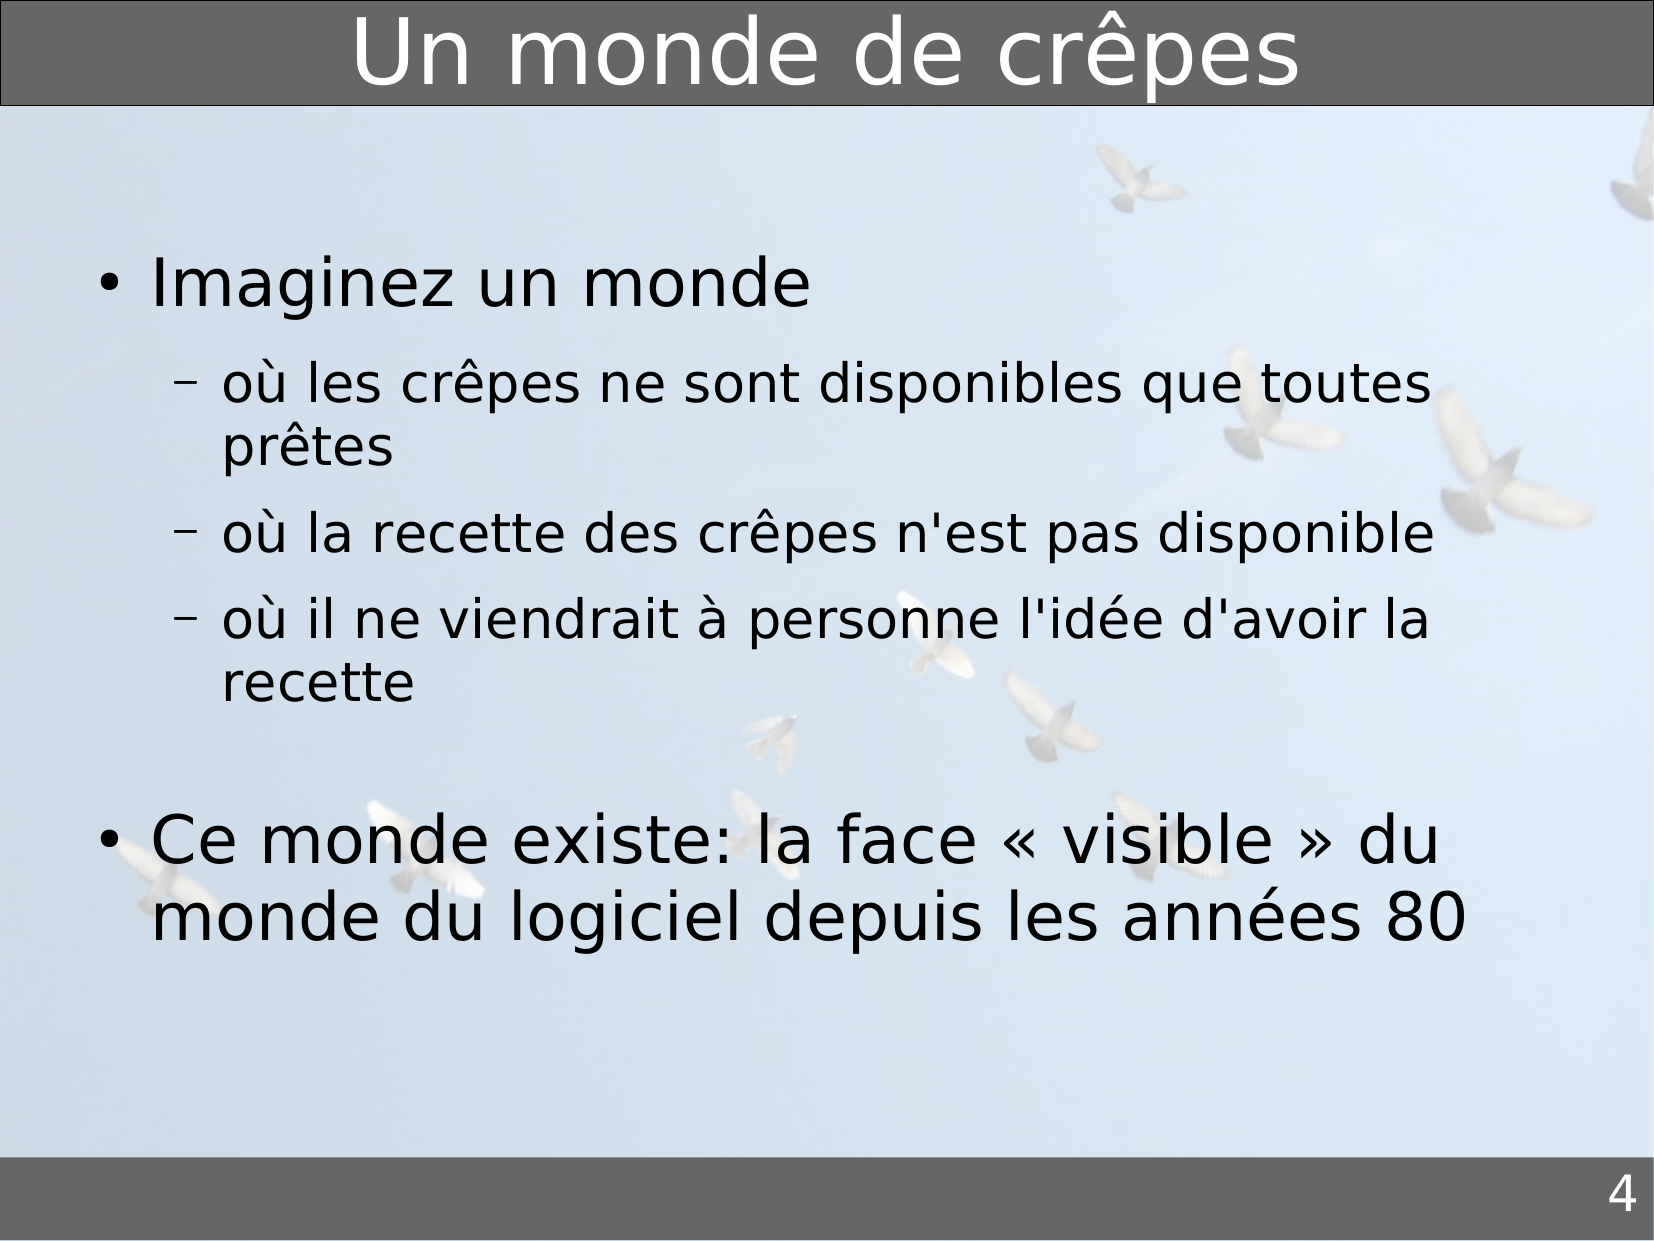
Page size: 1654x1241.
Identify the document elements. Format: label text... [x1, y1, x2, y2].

list Imaginez un monde où les crêpes ne sont disponibles que toutes prêtes où la recette des crêpes n'est pas disponible où il ne viendrait à personne l'idée d'avoir la recette Ce monde existe: la face « visible » du monde du logiciel depuis les années 80 [79, 244, 1568, 1009]
title Un monde de crêpes [0, 0, 1654, 107]
